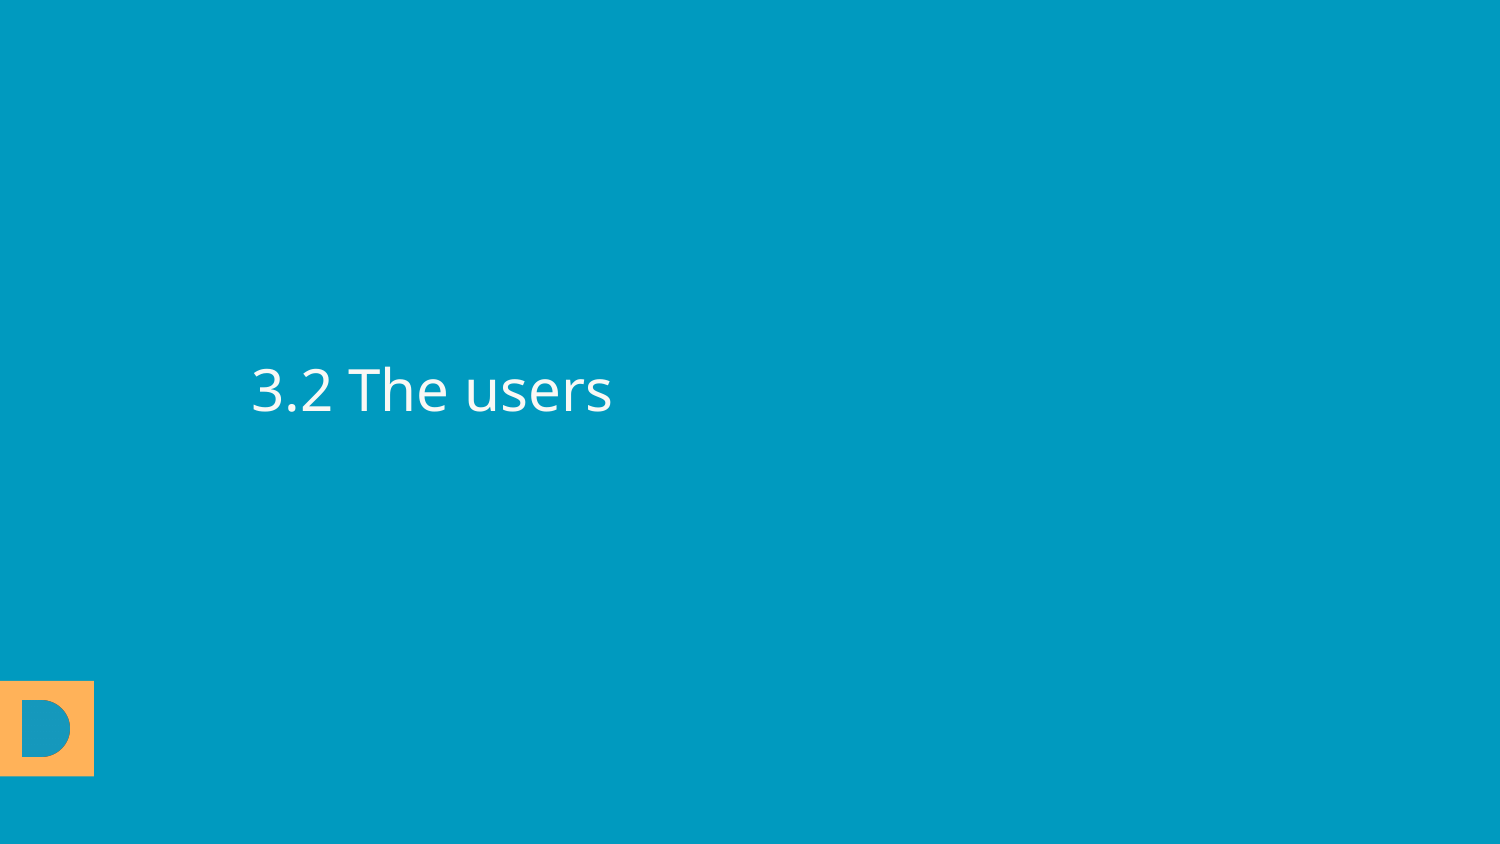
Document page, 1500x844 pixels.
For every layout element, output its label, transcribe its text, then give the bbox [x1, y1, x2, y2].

title 3.2 The users [236, 0, 1174, 777]
picture [22, 700, 70, 757]
